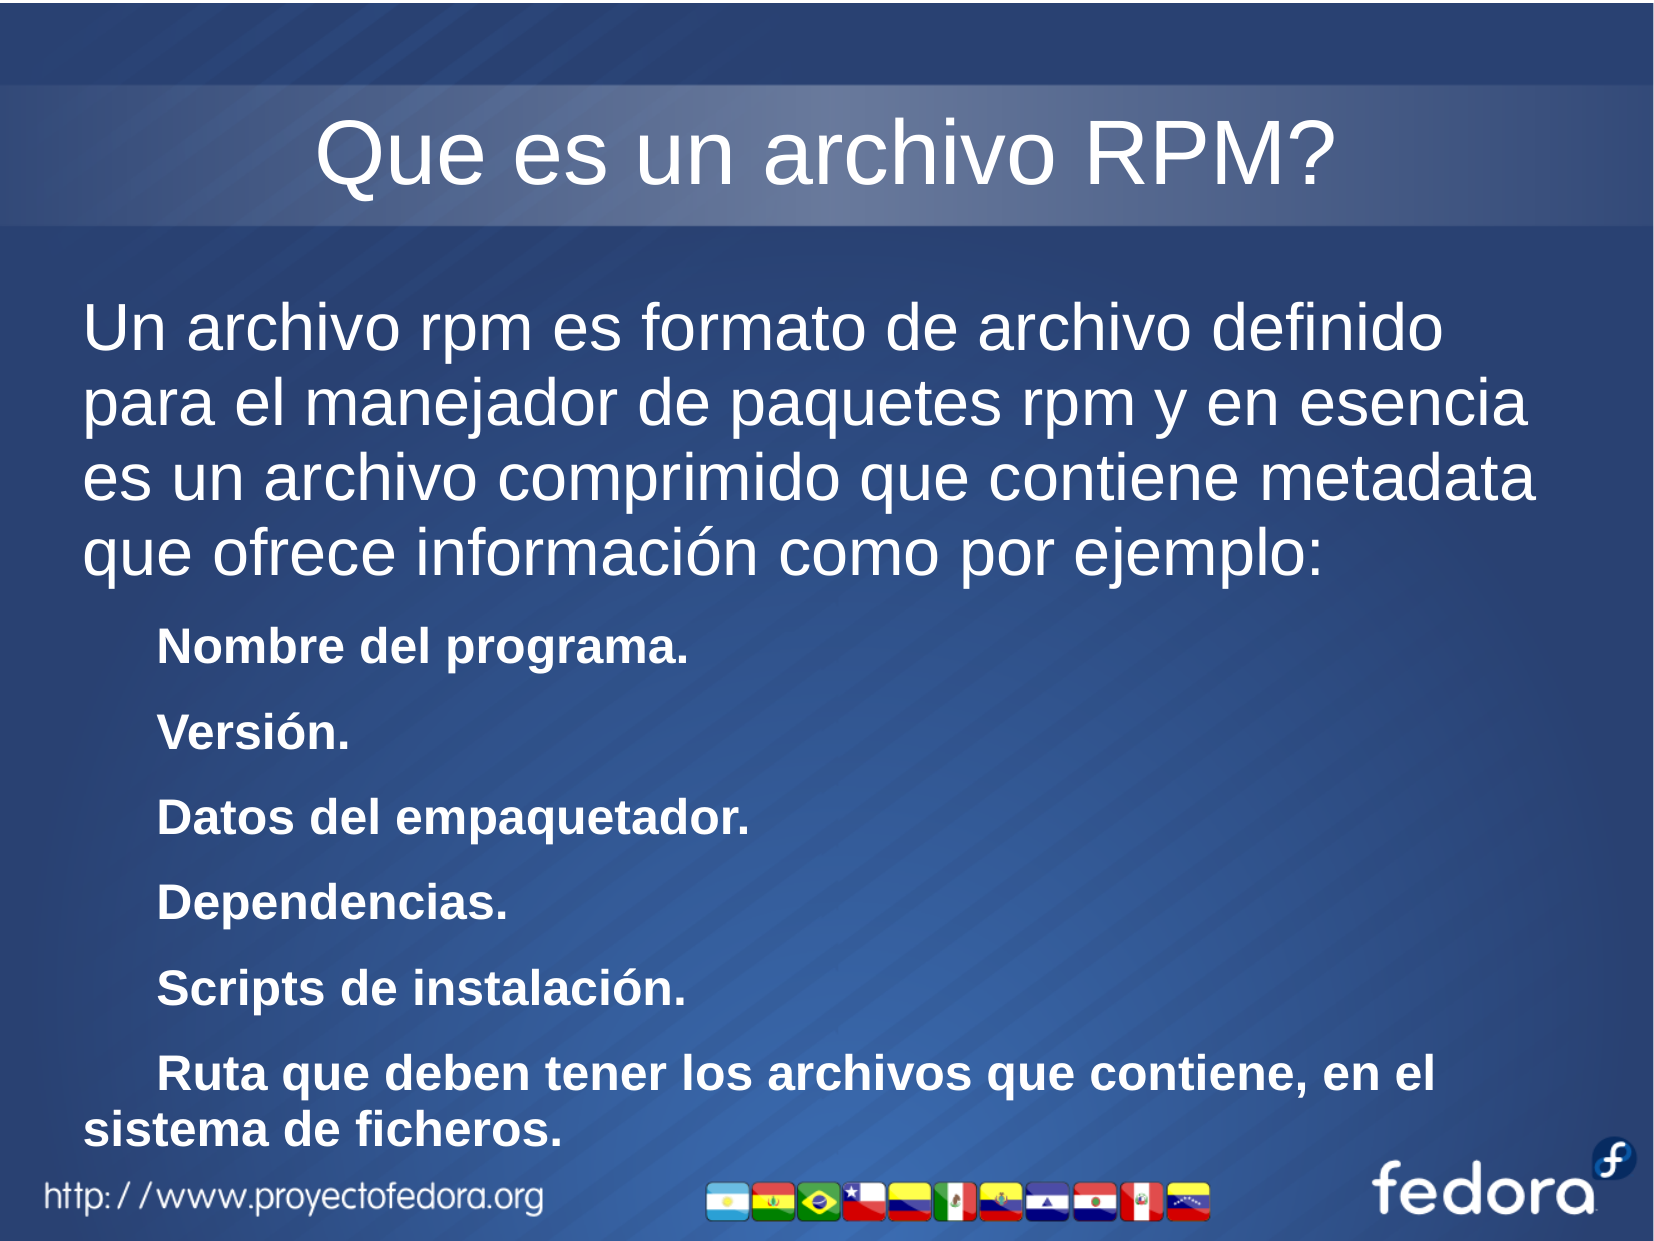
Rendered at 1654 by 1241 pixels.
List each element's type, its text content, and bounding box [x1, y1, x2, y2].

picture [0, 3, 1654, 1241]
title Que es un archivo RPM? [82, 49, 1571, 257]
list Un archivo rpm es formato de archivo definido para el manejador de paquetes rpm y en esencia es un archivo comprimido que contiene metadata que ofrece información como por ejemplo: Nombre del programa. Versión. Datos del empaquetador. Dependencias. Scripts de instalación. Ruta que deben tener los archivos que contiene, en el sistema de ficheros. [82, 290, 1571, 1241]
